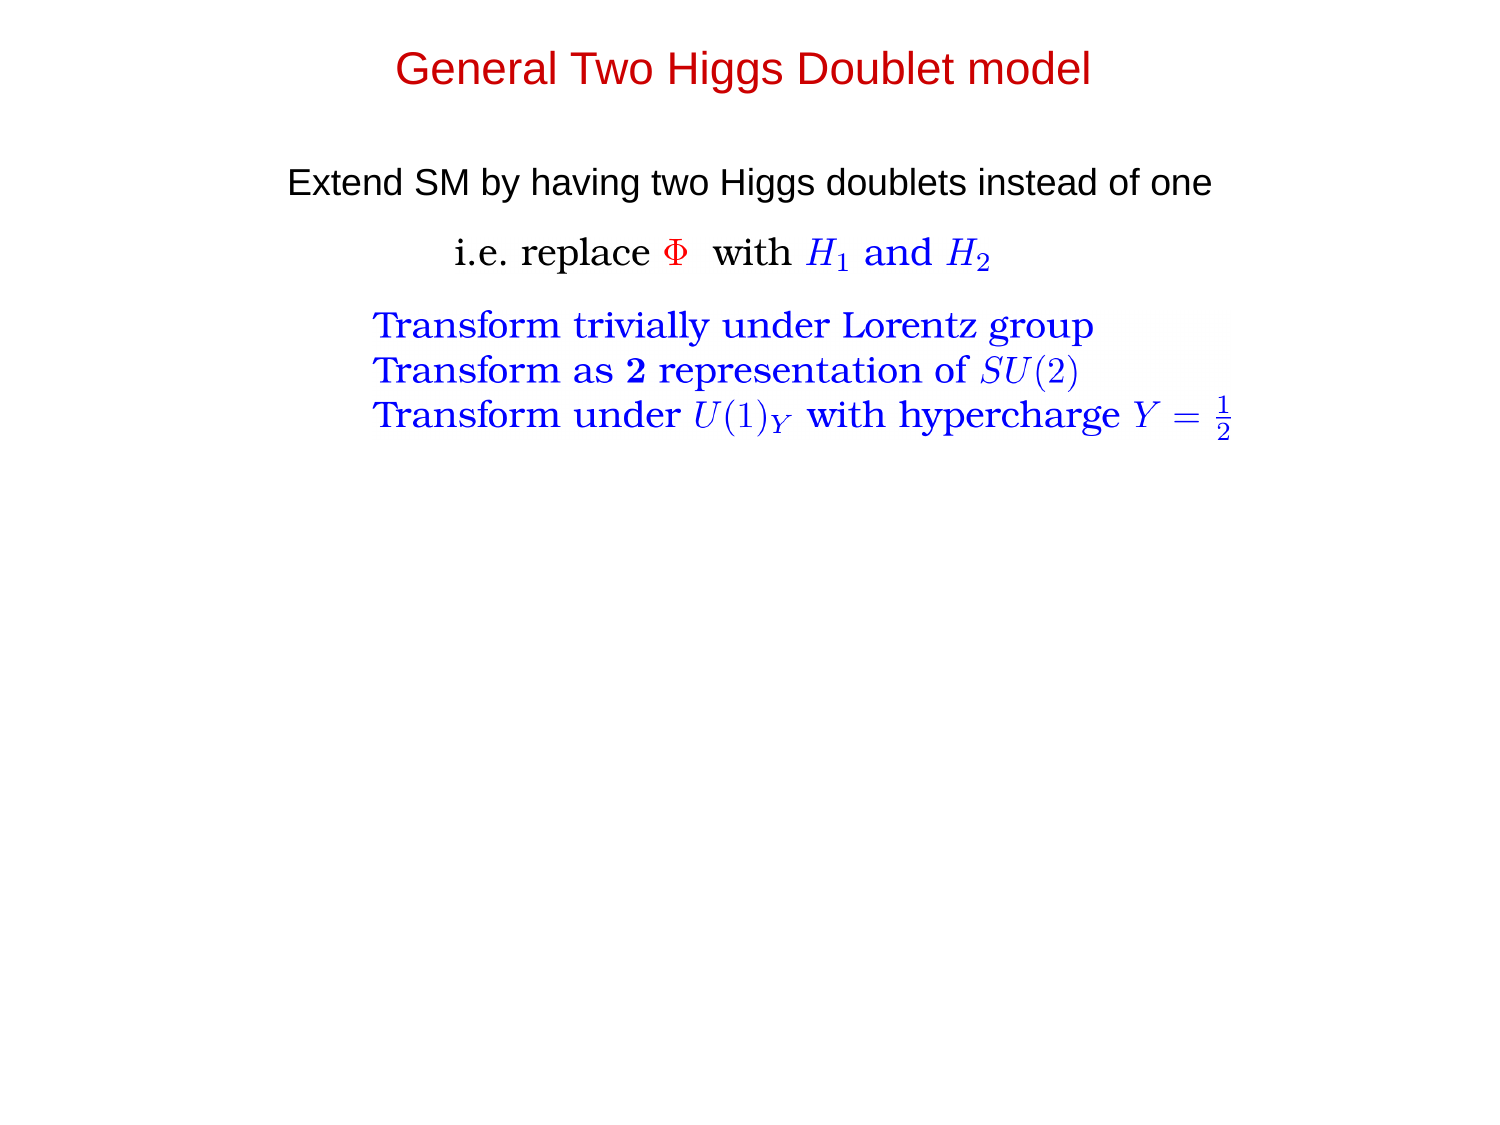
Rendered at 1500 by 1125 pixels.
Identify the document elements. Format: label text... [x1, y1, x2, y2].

picture [372, 310, 1231, 440]
text_box Extend SM by having two Higgs doublets instead of one [47, 153, 1453, 213]
picture [455, 237, 989, 274]
text_box General Two Higgs Doublet model [23, 35, 1477, 116]
